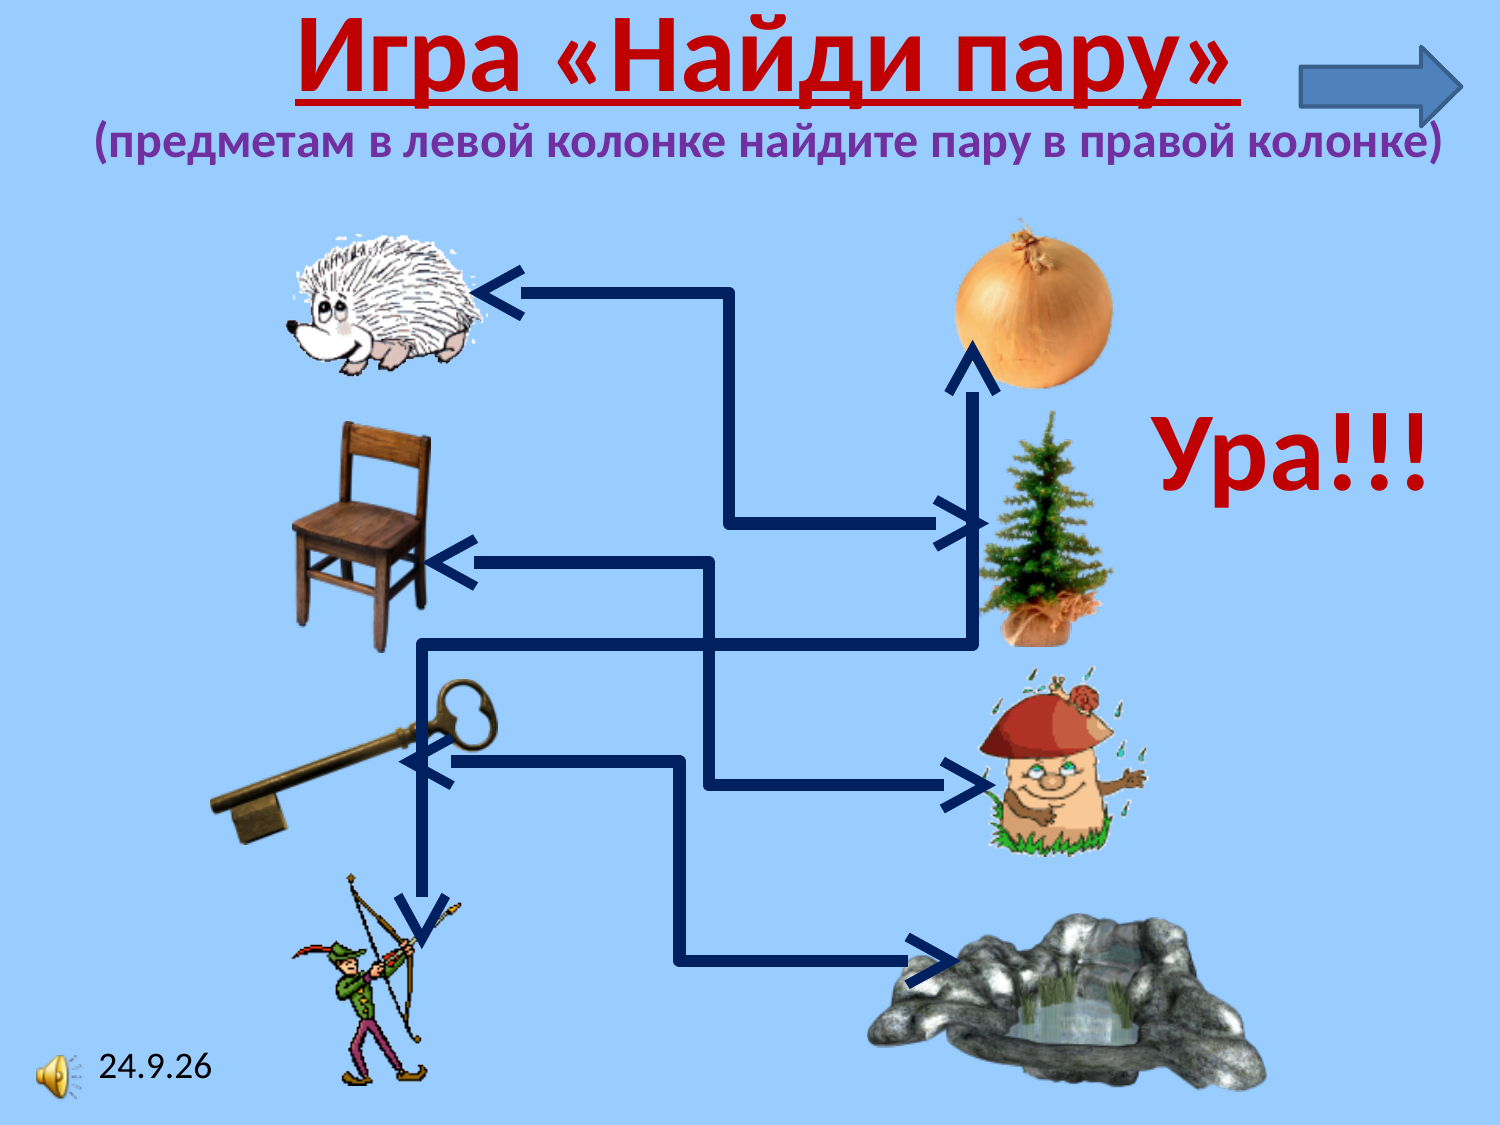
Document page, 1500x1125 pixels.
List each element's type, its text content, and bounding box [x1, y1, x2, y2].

text_box [1300, 46, 1462, 127]
picture [960, 520, 966, 527]
picture [960, 410, 966, 510]
picture [960, 537, 966, 638]
picture [281, 867, 519, 1086]
picture [867, 913, 1267, 1092]
picture [979, 410, 1114, 647]
picture [292, 421, 431, 653]
text_box Ура!!! [1136, 398, 1500, 550]
picture [35, 1054, 86, 1105]
picture [210, 679, 416, 845]
picture [949, 210, 1120, 400]
picture [281, 234, 488, 383]
text_box Игра «Найди пару» (предметам в левой колонке найдите пару в правой колонке) [0, 0, 1500, 213]
picture [972, 656, 1149, 858]
picture [428, 679, 498, 845]
